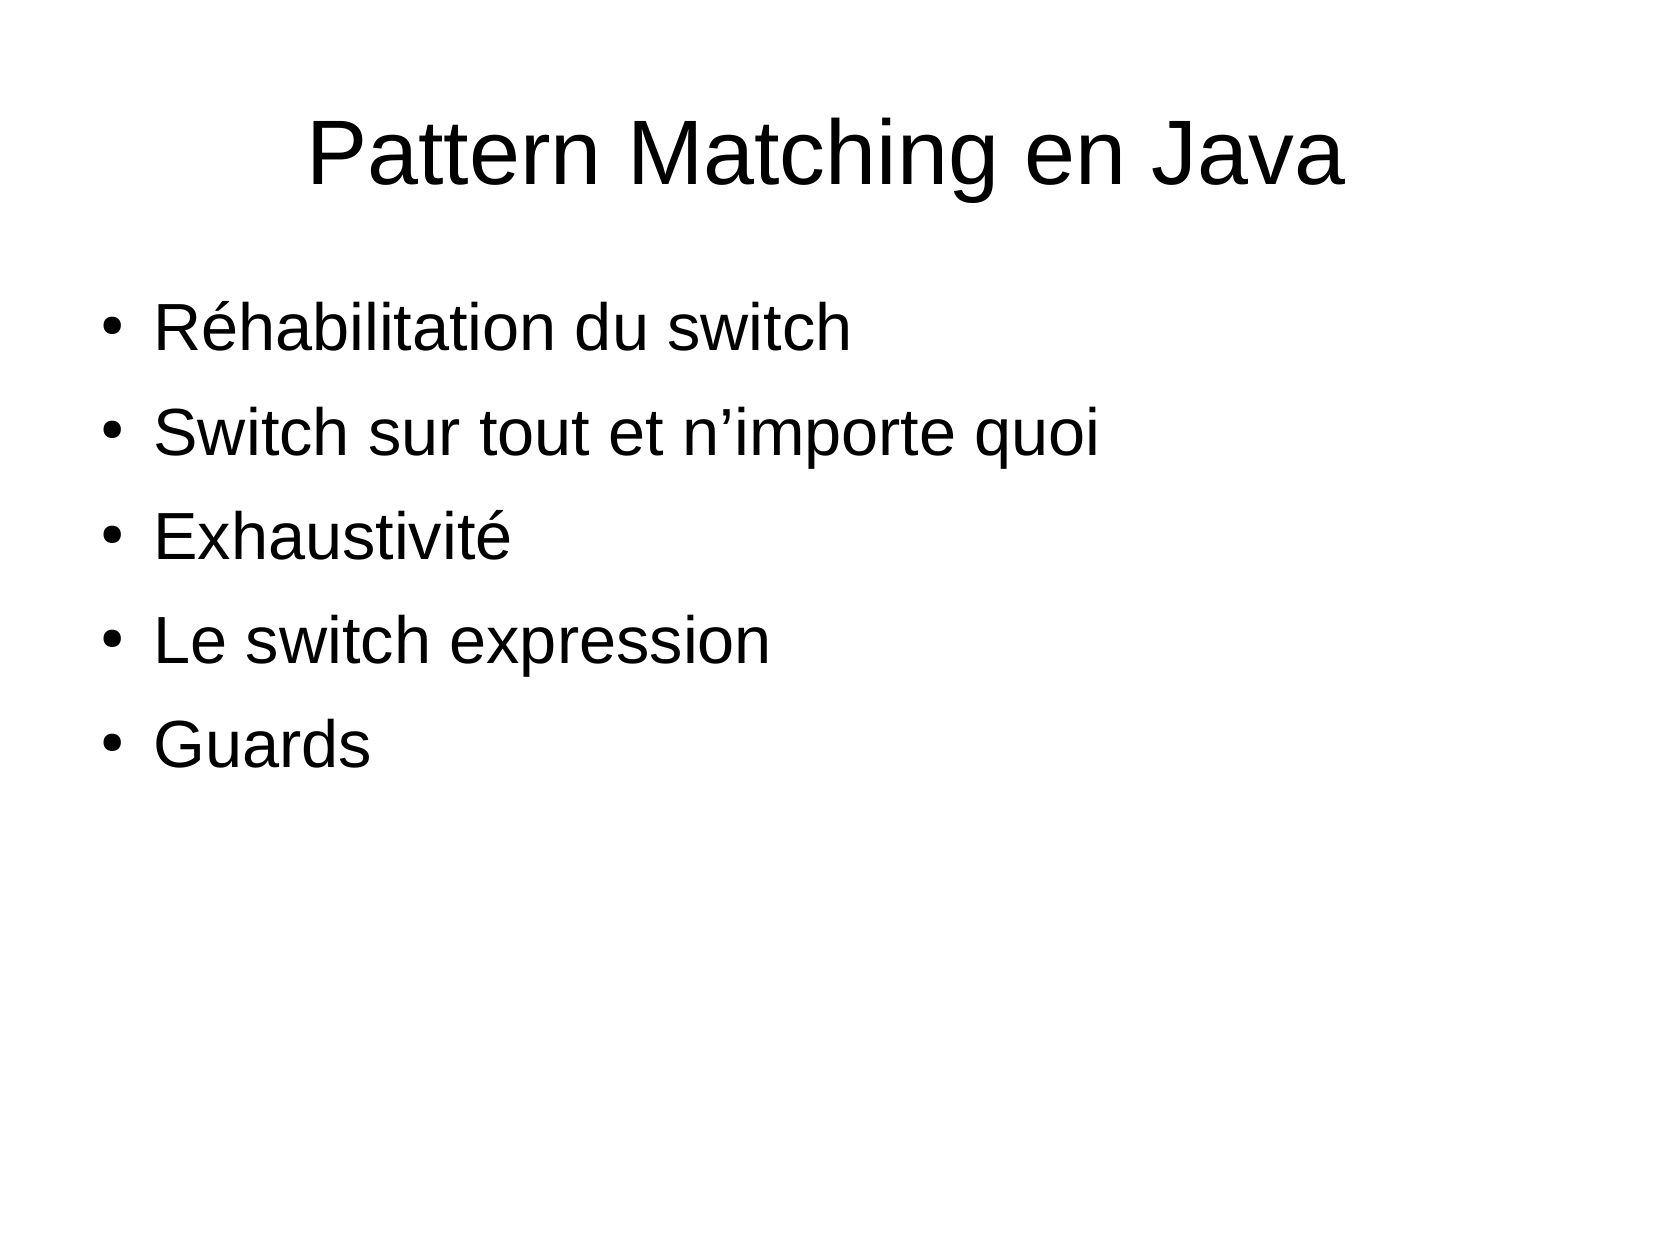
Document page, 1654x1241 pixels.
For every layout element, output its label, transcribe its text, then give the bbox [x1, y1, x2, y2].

list Réhabilitation du switch Switch sur tout et n’importe quoi Exhaustivité Le switch expression Guards [82, 290, 1571, 1010]
title Pattern Matching en Java [82, 49, 1571, 257]
